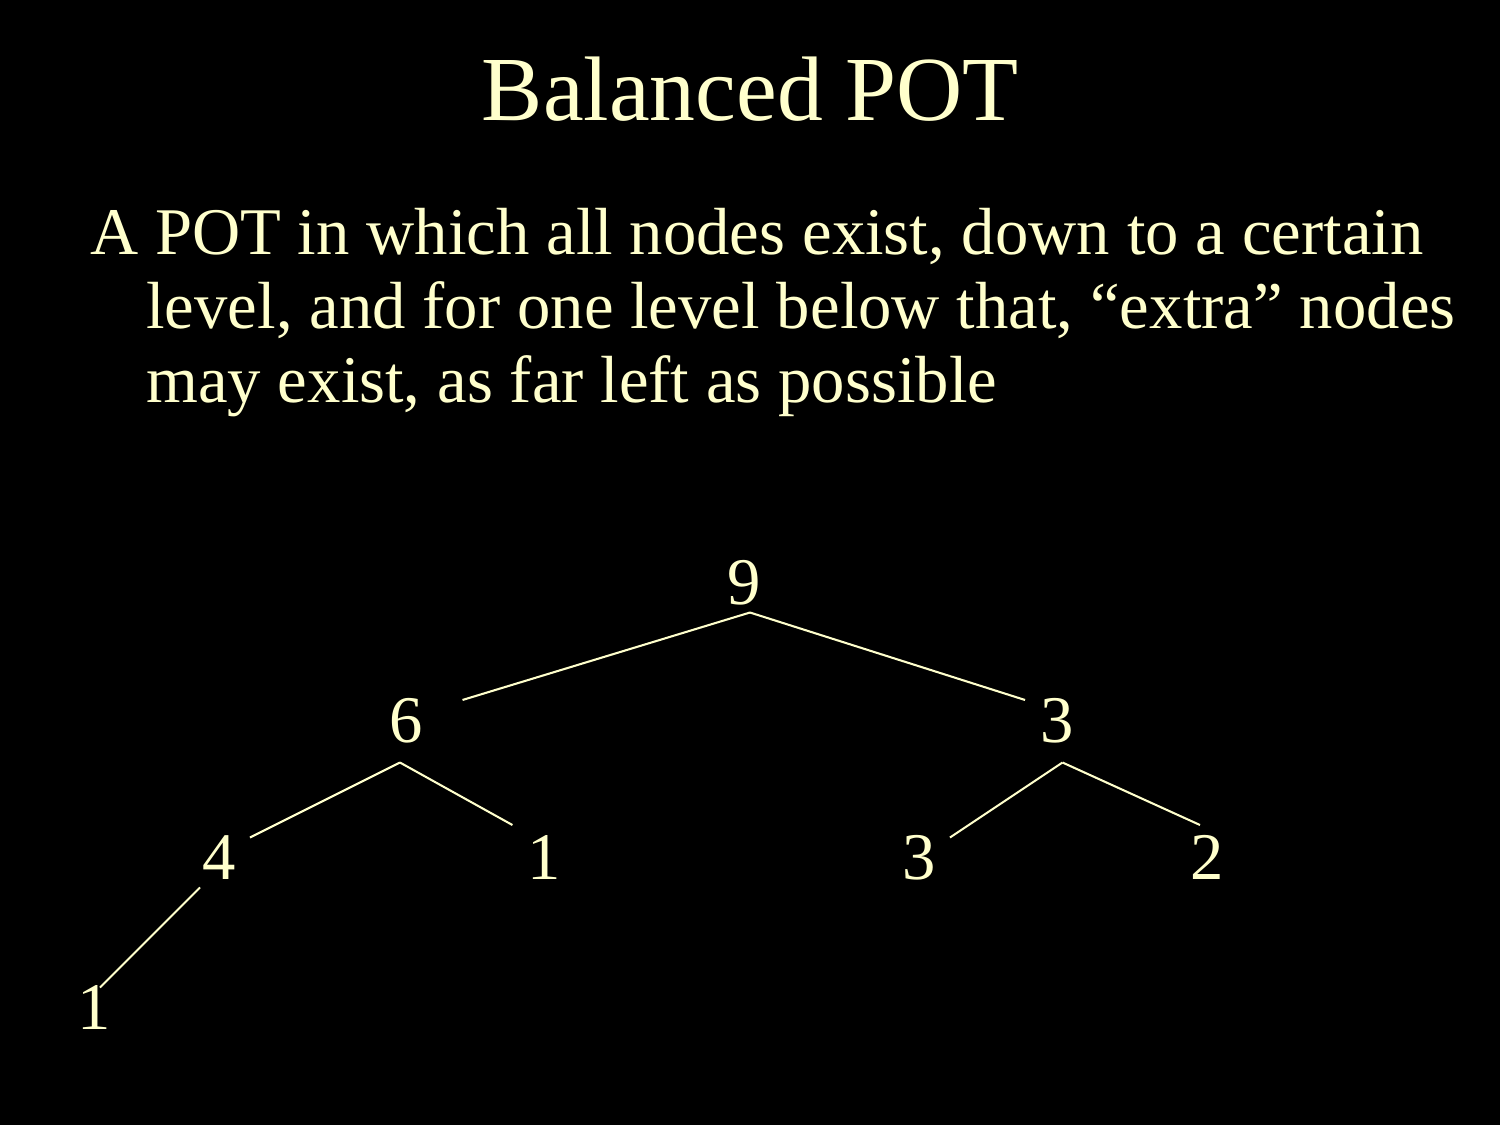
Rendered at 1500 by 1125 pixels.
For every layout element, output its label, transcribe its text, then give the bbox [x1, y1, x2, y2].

text_box 2 [1175, 812, 1239, 902]
text_box 4 [187, 812, 251, 902]
text_box 1 [512, 812, 576, 902]
title Balanced POT [22, 31, 1480, 148]
text_box 3 [887, 812, 951, 902]
text_box 1 [62, 962, 126, 1052]
text_box 6 [375, 674, 439, 765]
text_box 9 [712, 614, 776, 627]
text_box 3 [1025, 674, 1089, 765]
text_box 9 [712, 537, 776, 622]
list A POT in which all nodes exist, down to a certain level, and for one level below that, “extra” nodes may exist, as far left as possible [75, 187, 1482, 476]
